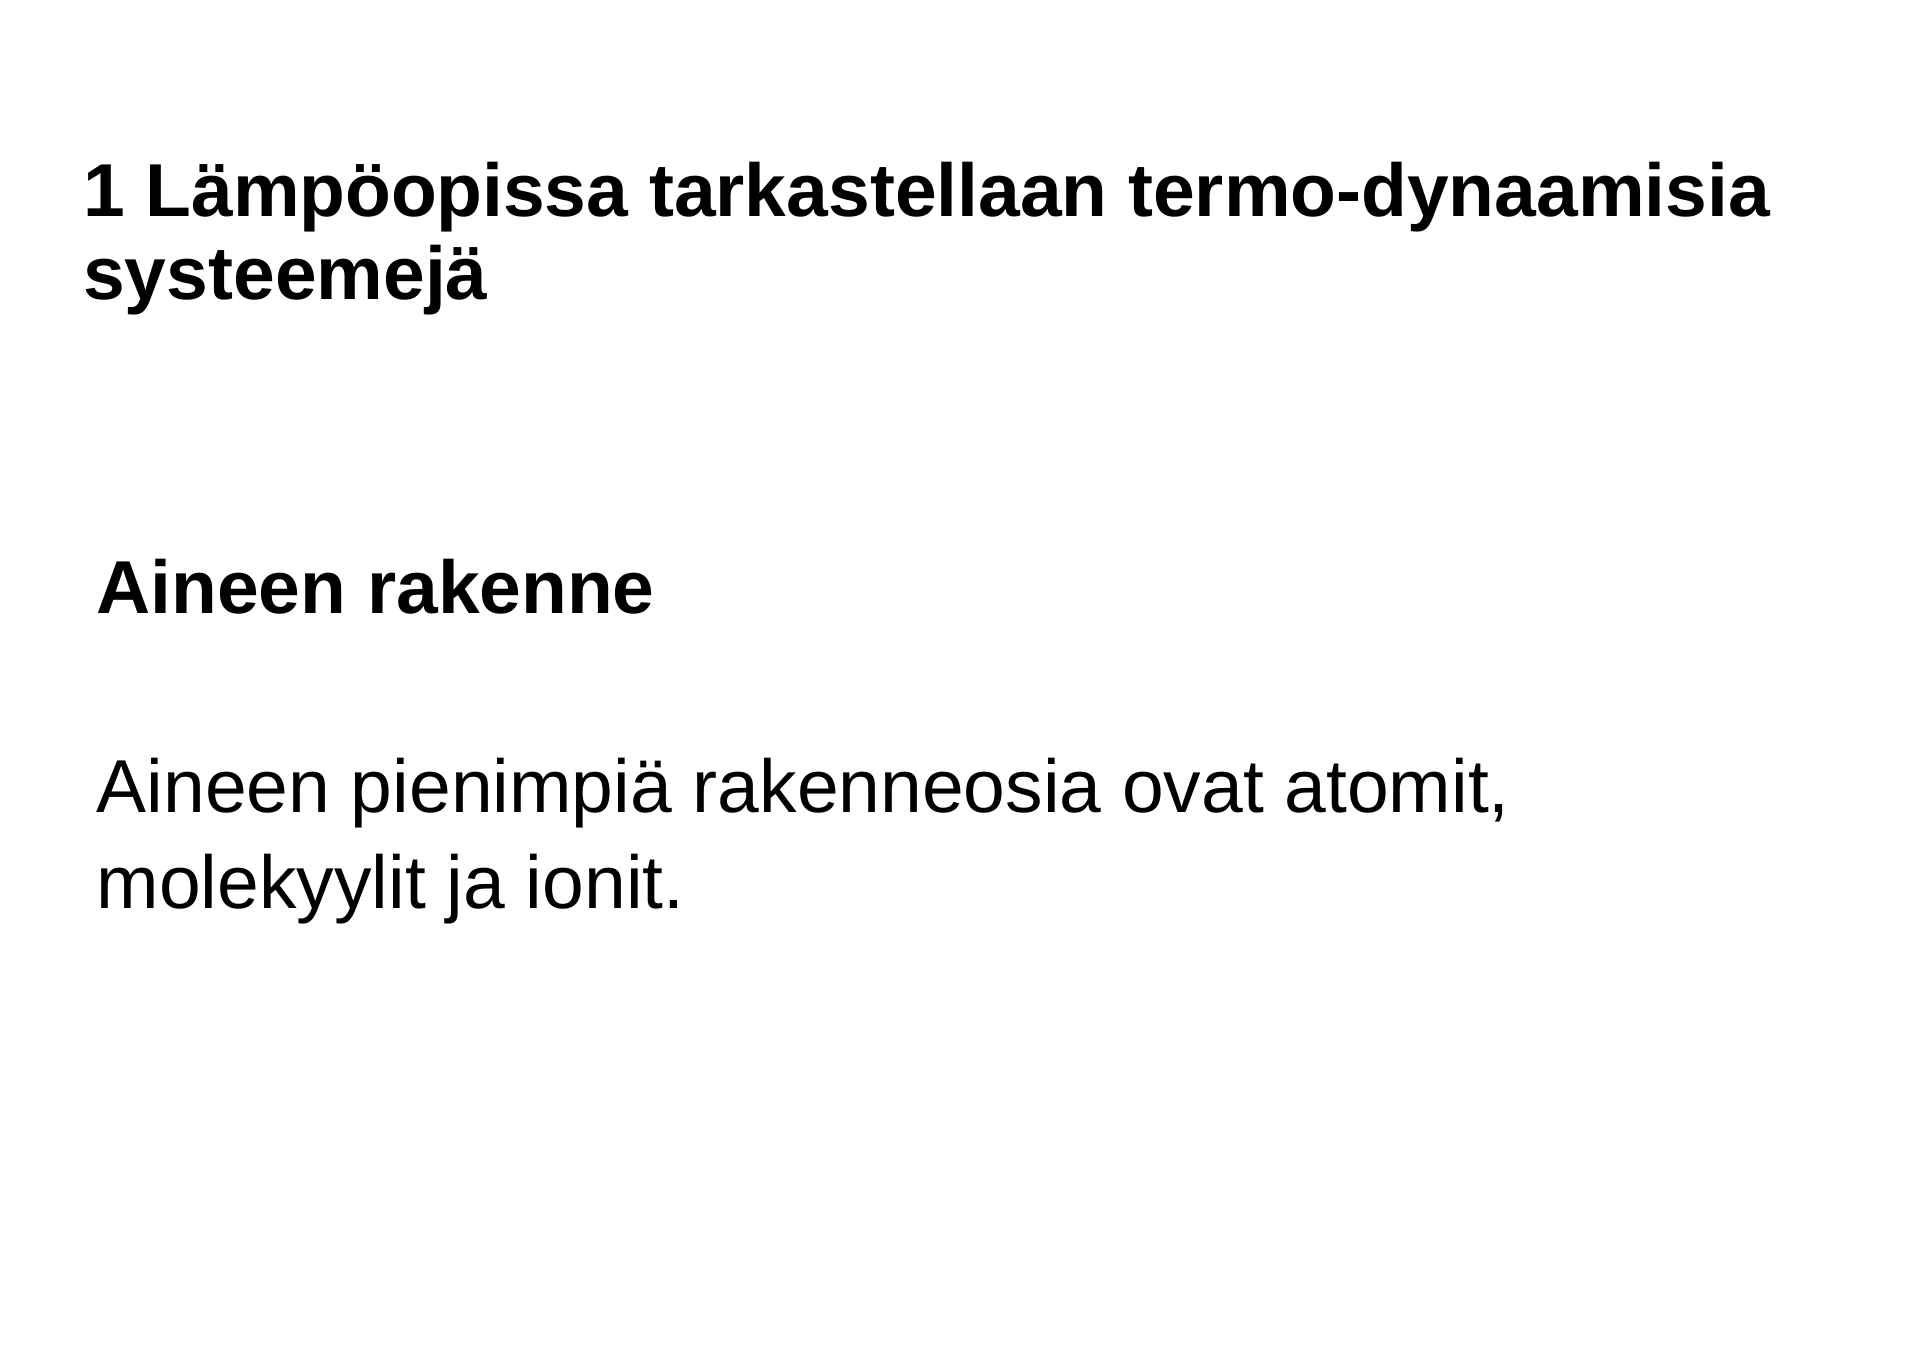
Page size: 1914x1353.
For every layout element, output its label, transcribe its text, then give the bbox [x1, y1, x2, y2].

text_box 1 Lämpöopissa tarkastellaan termo-dynaamisia systeemejä [68, 141, 1894, 341]
text_box Aineen rakenne Aineen pienimpiä rakenneosia ovat atomit, molekyylit ja ionit. [81, 341, 1823, 758]
